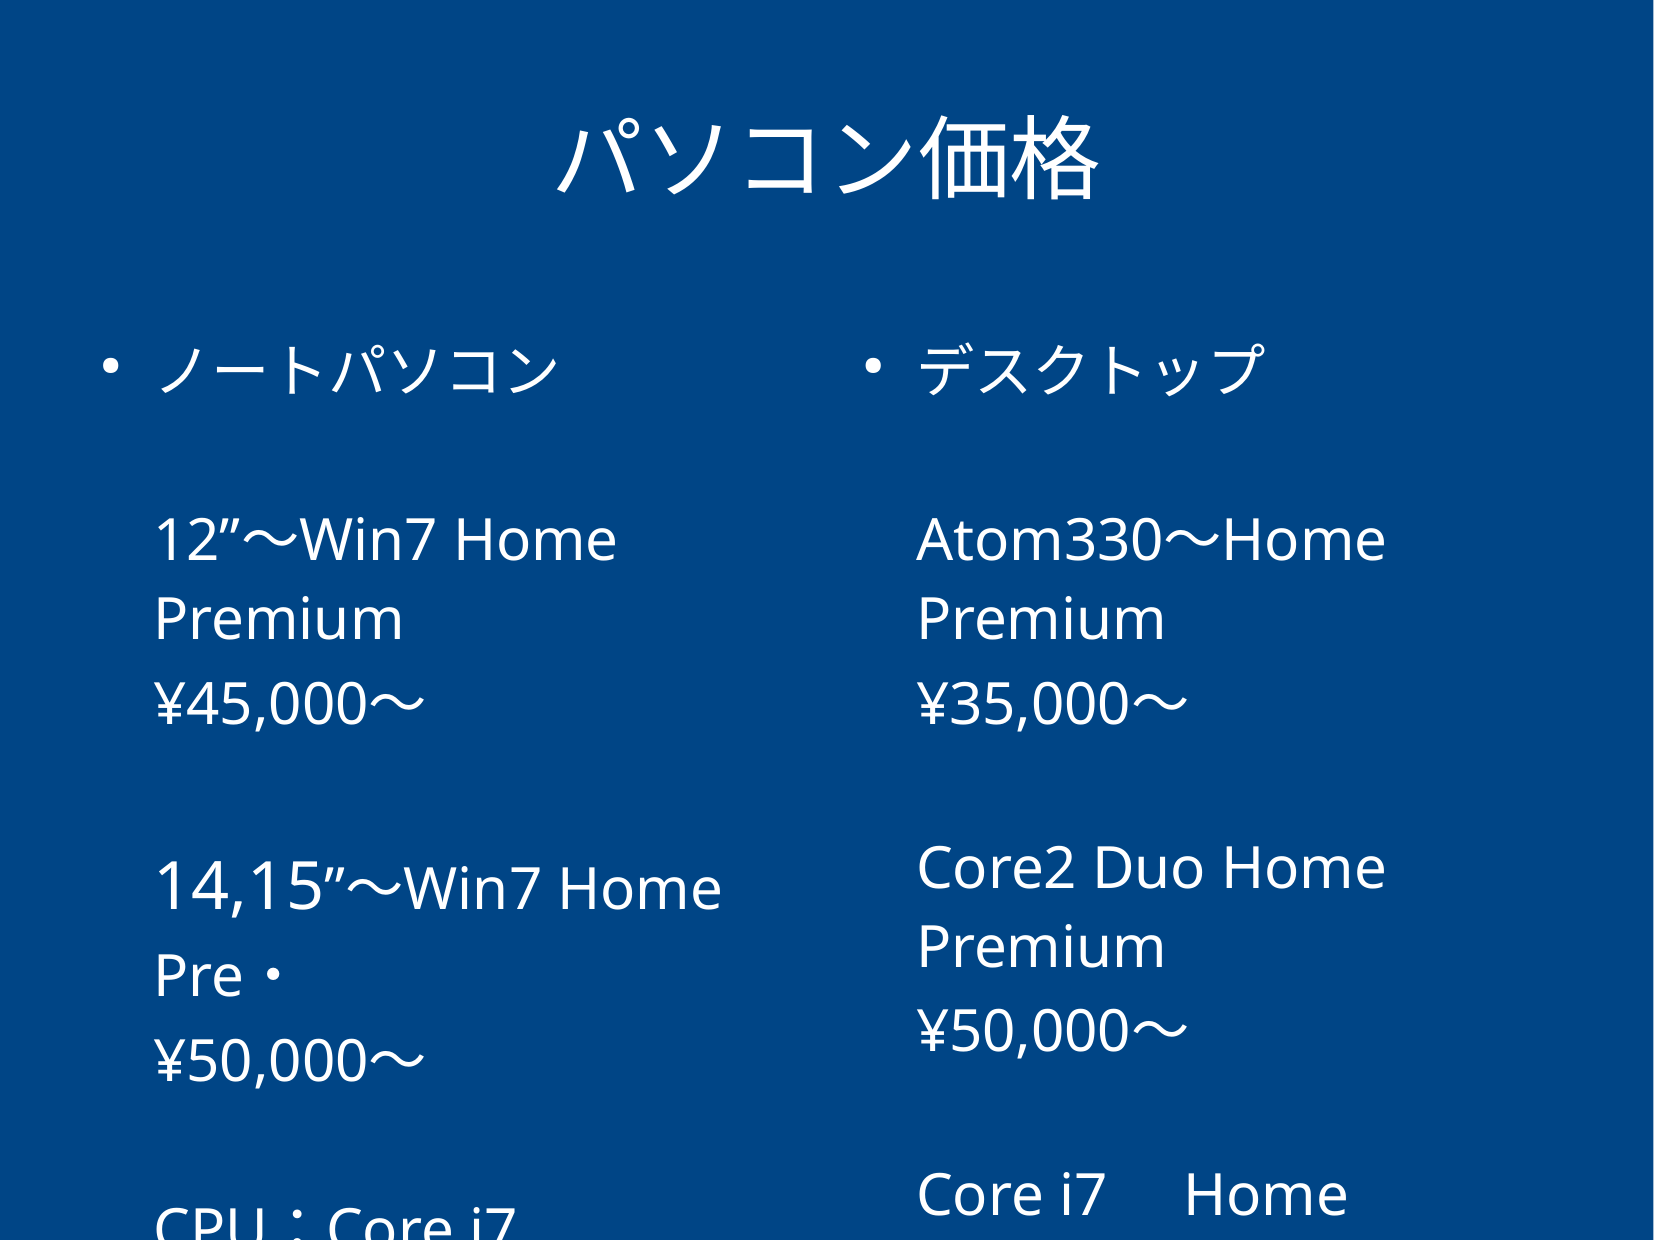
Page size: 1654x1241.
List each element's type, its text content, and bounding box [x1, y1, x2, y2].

list ノートパソコン 12”～Win7 Home Premium ¥45,000～ 14,15”～Win7 Home Pre・ ¥50,000～ CPU：Core i7 ¥120,000、 ¥150,000～500,000 [82, 324, 809, 1109]
title パソコン価格 [82, 49, 1571, 257]
list デスクトップ Atom330～Home Premium ¥35,000～ Core2 Duo Home Premium ¥50,000～ Core i7 Home Premium ¥100,000～ [845, 324, 1572, 1109]
